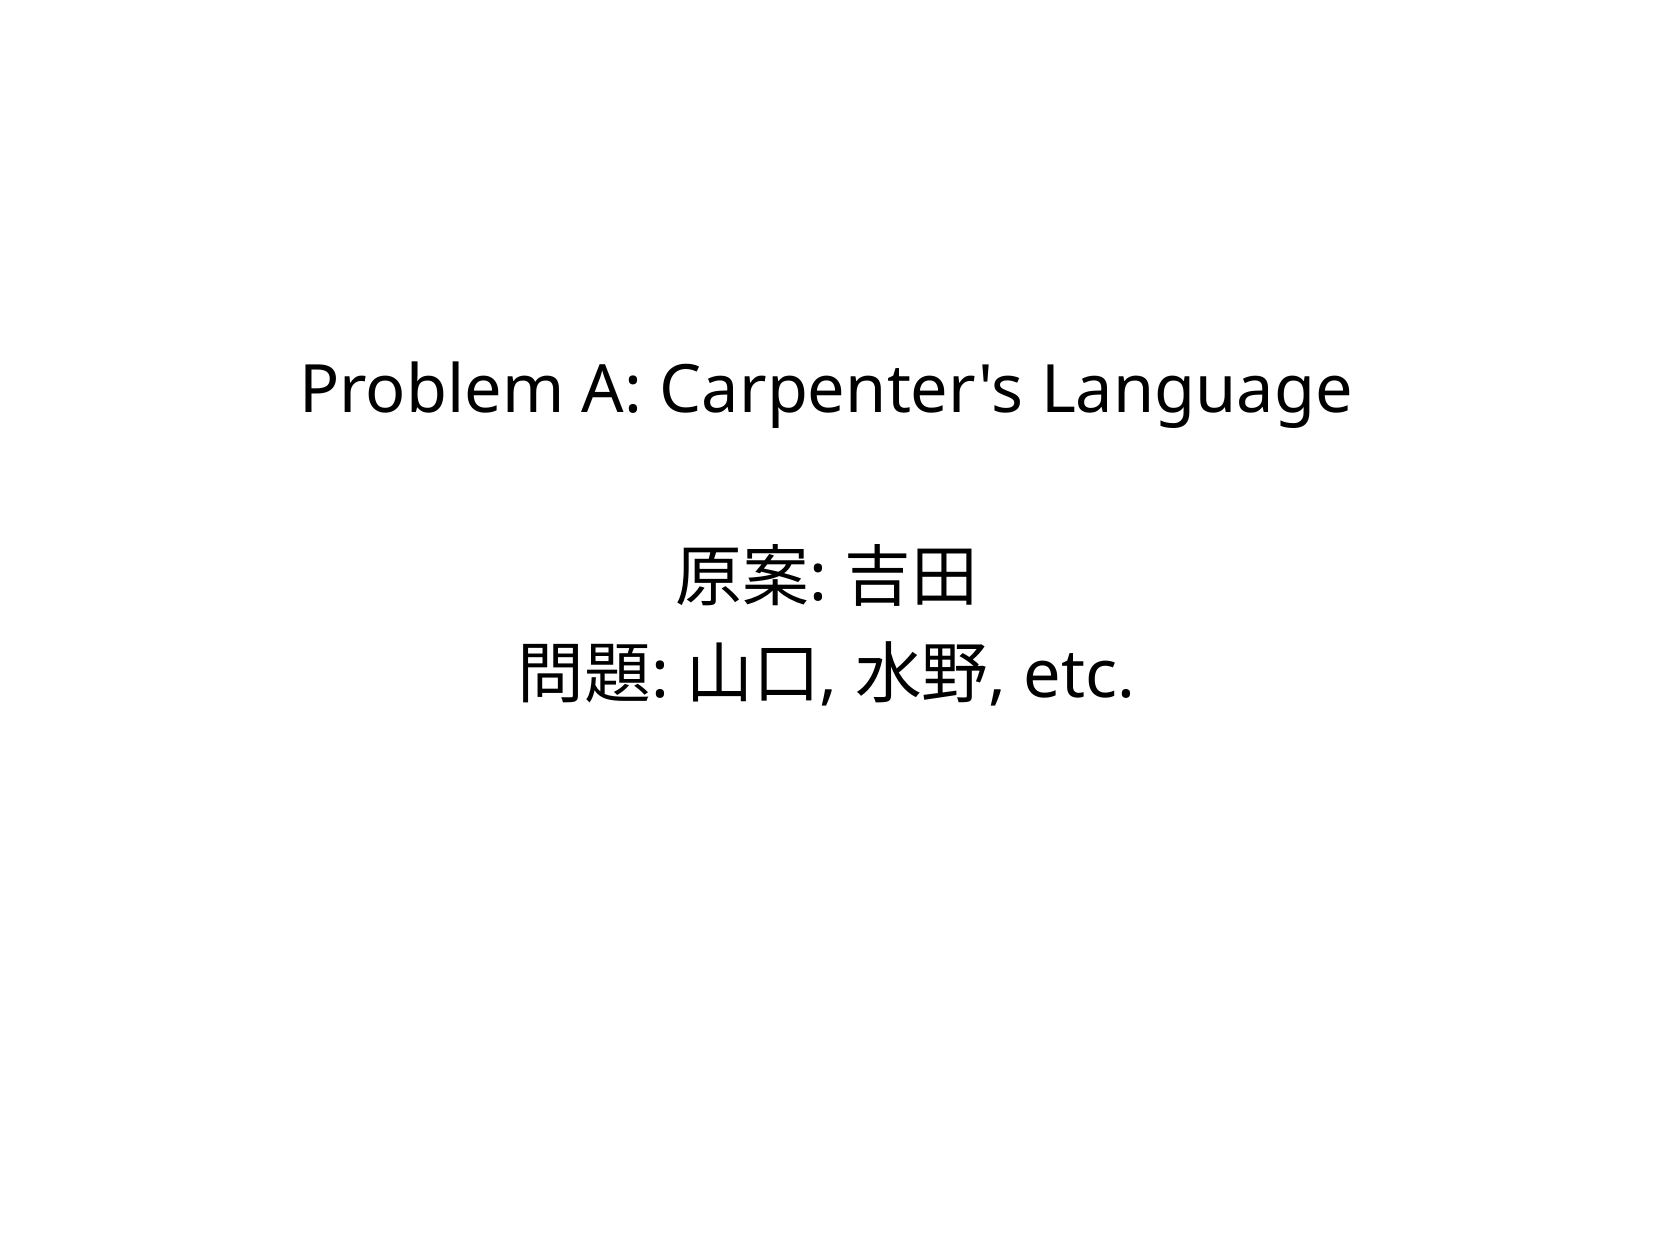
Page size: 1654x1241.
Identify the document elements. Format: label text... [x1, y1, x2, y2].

subtitle Problem A: Carpenter's Language 原案: 吉田 問題: 山口, 水野, etc. [82, 49, 1571, 1010]
